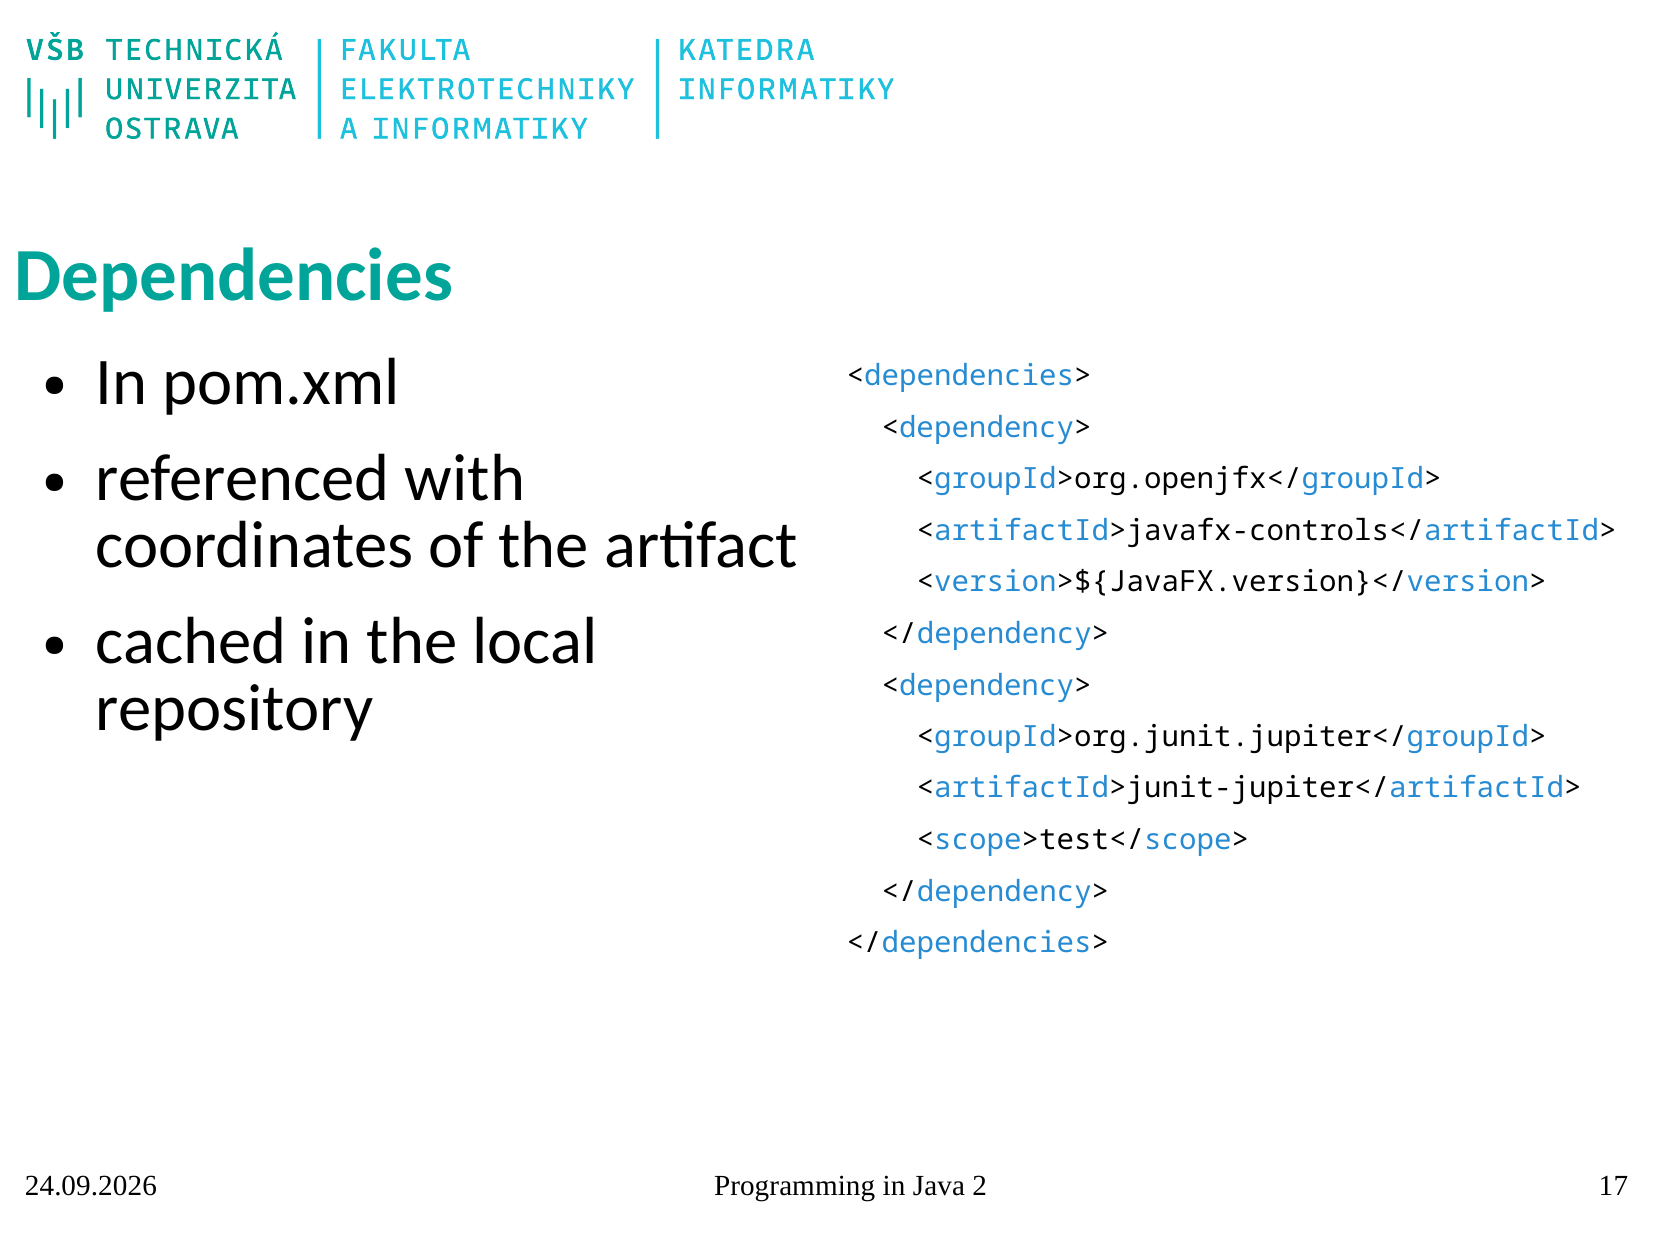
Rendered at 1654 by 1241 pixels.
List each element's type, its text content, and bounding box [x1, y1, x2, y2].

picture [26, 31, 894, 139]
title Dependencies [14, 165, 1619, 319]
list <dependencies> <dependency> <groupId>org.openjfx</groupId> <artifactId>javafx-controls</artifactId> <version>${JavaFX.version}</version> </dependency> <dependency> <groupId>org.junit.jupiter</groupId> <artifactId>junit-jupiter</artifactId> <scope>test</scope> </dependency> </dependencies> [846, 354, 1630, 1146]
list In pom.xml referenced with coordinates of the artifact cached in the local repository [24, 354, 808, 1146]
